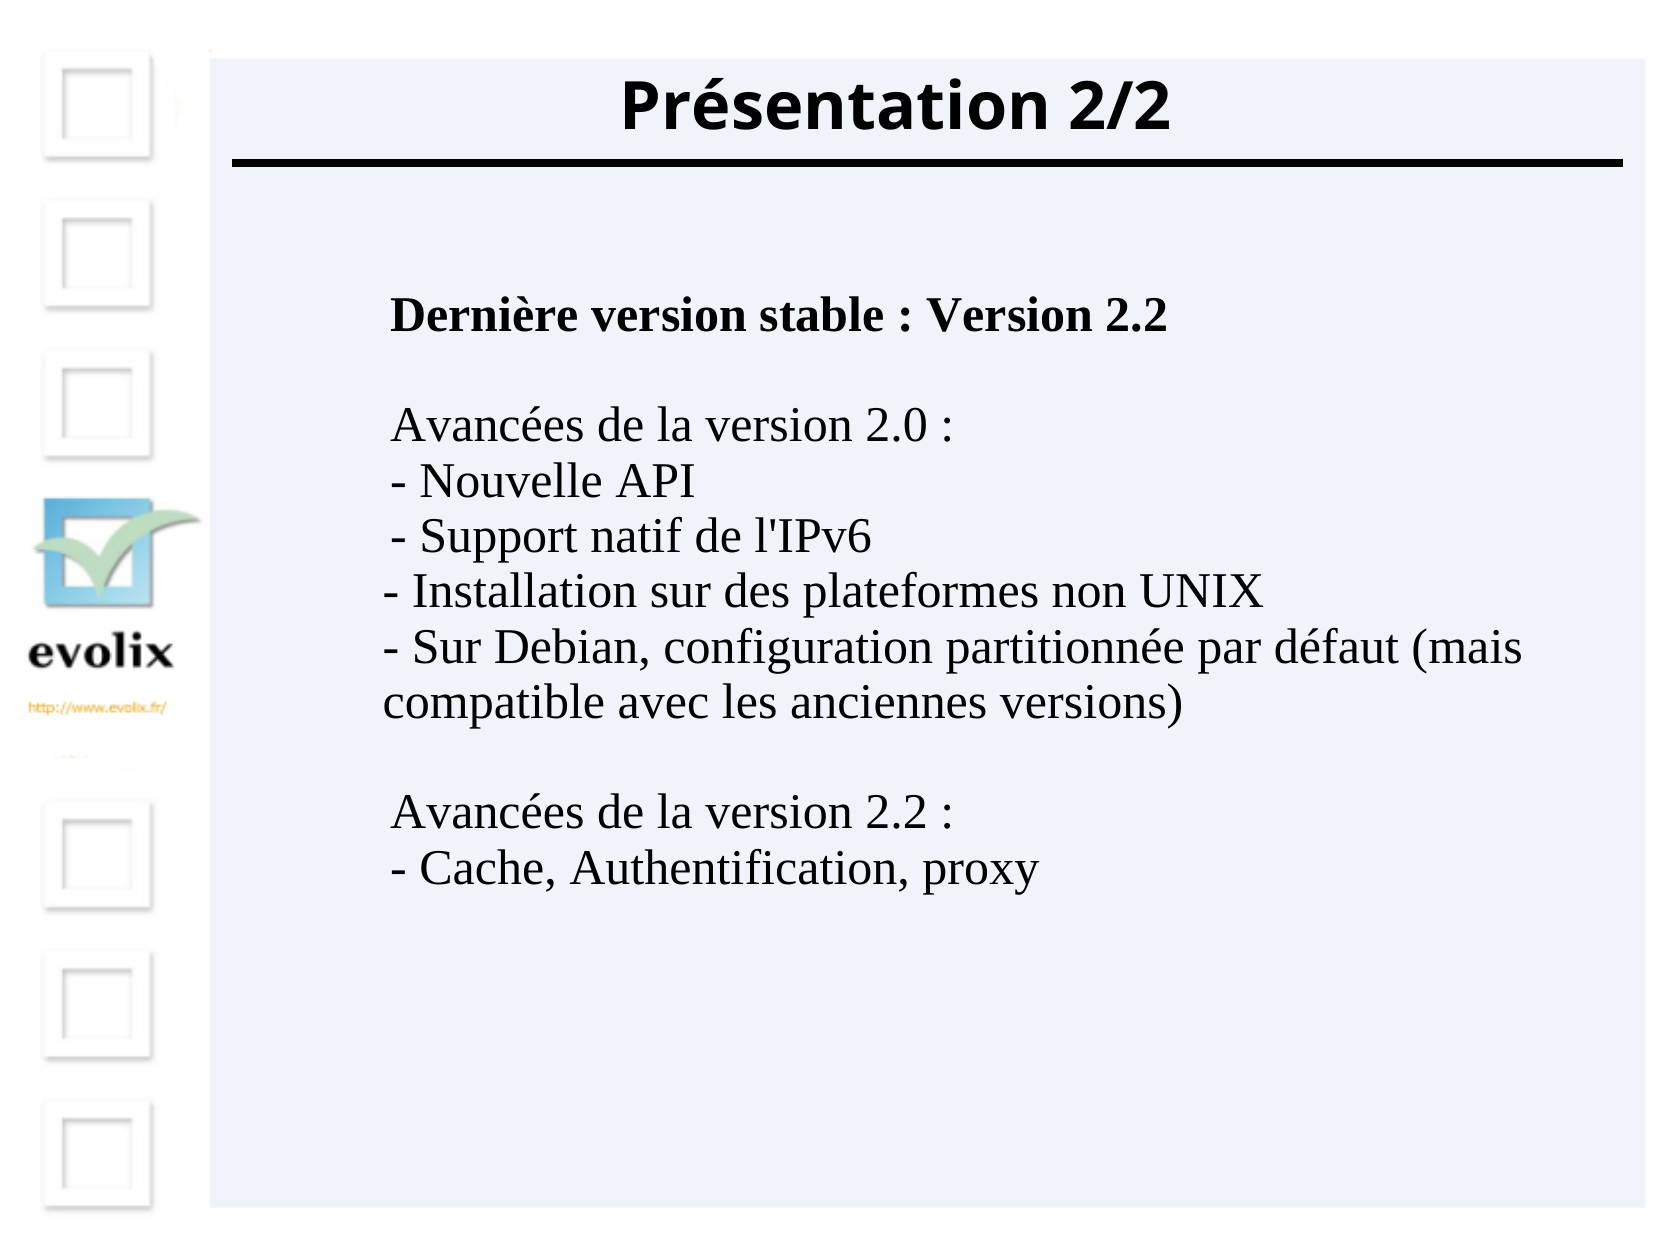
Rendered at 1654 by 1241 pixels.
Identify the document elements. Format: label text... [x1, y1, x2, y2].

title Présentation 2/2 [408, 14, 1384, 192]
text_box Dernière version stable : Version 2.2 Avancées de la version 2.0 : - Nouvelle API - Support natif de l'IPv6 - Installation sur des plateformes non UNIX - Sur Debian, configuration partitionnée par défaut (mais compatible avec les anciennes versions) Avancées de la version 2.2 : - Cache, Authentification, proxy [307, 286, 1607, 1172]
picture [0, 49, 1654, 1218]
